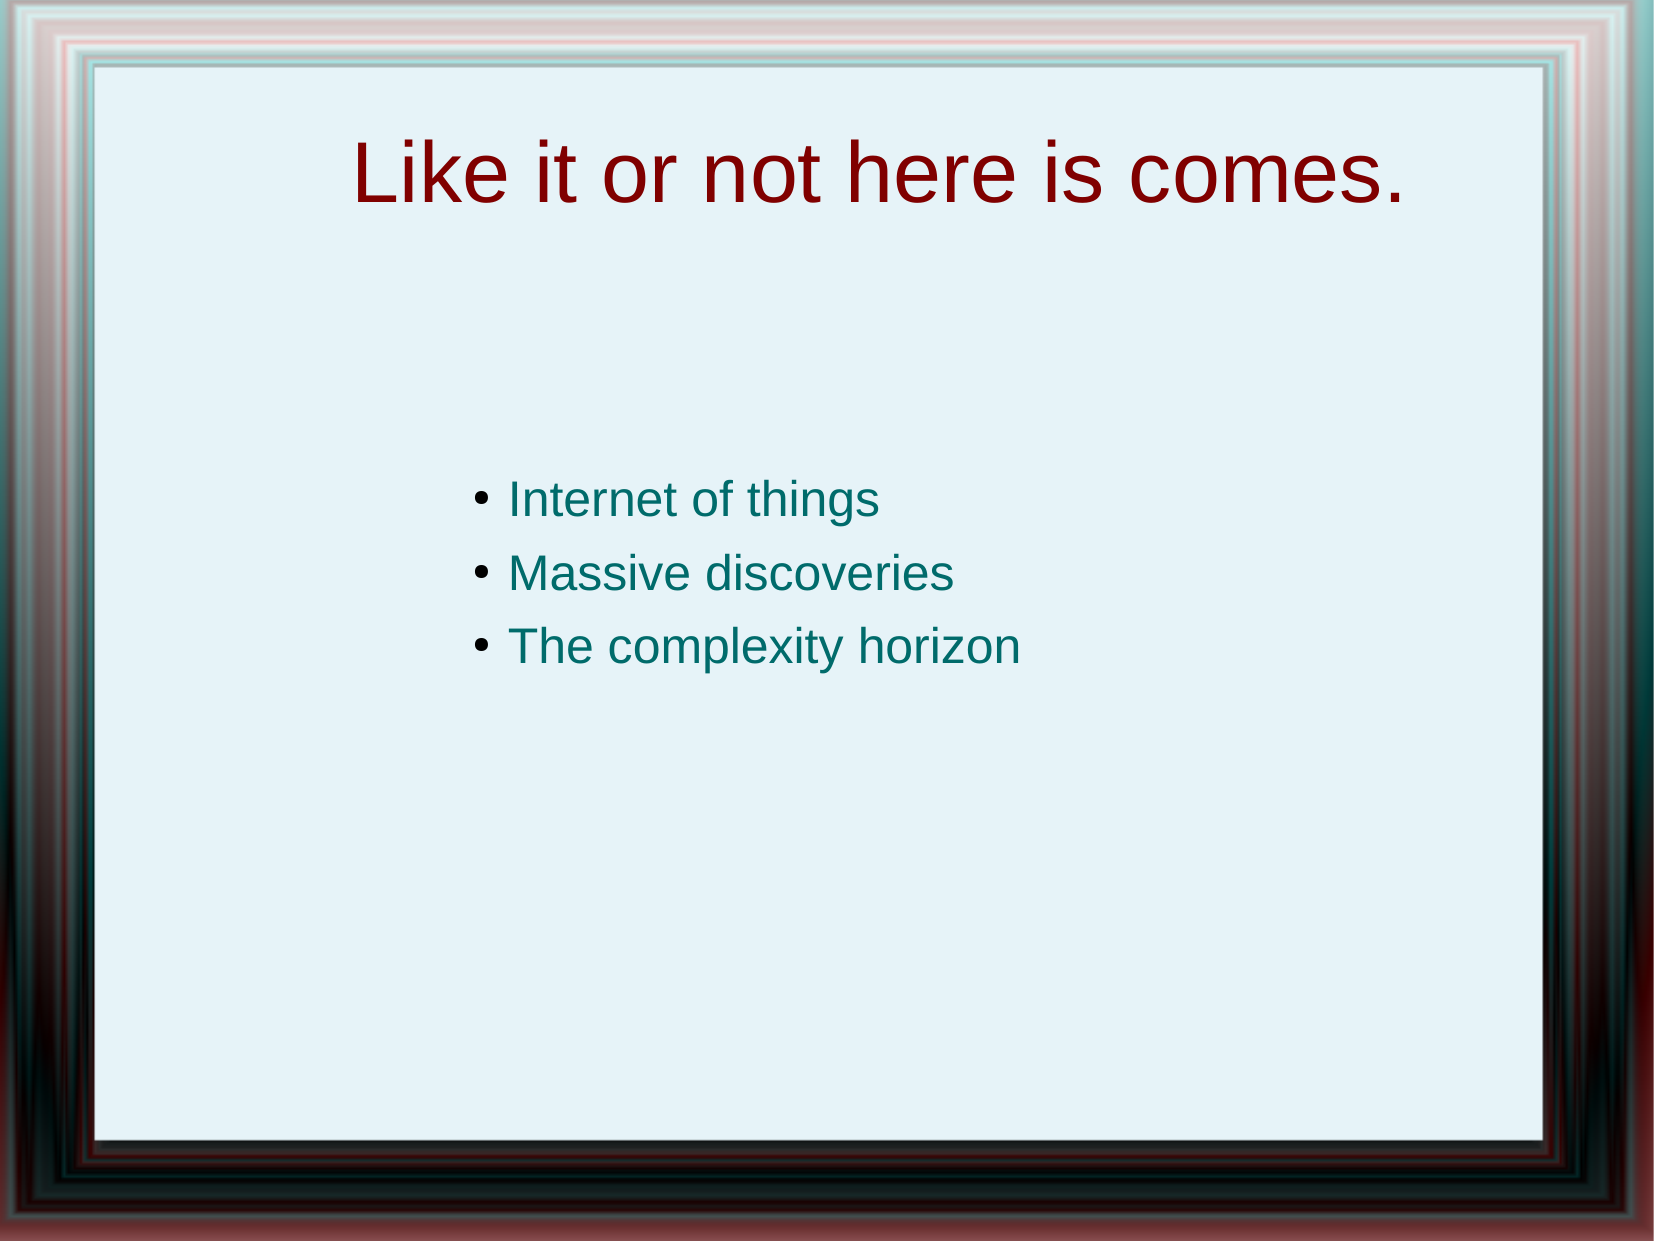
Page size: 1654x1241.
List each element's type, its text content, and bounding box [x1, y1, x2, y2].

title Like it or not here is comes. [118, 88, 1536, 257]
list Internet of things Massive discoveries The complexity horizon [118, 324, 1506, 945]
picture [0, 0, 1654, 1241]
